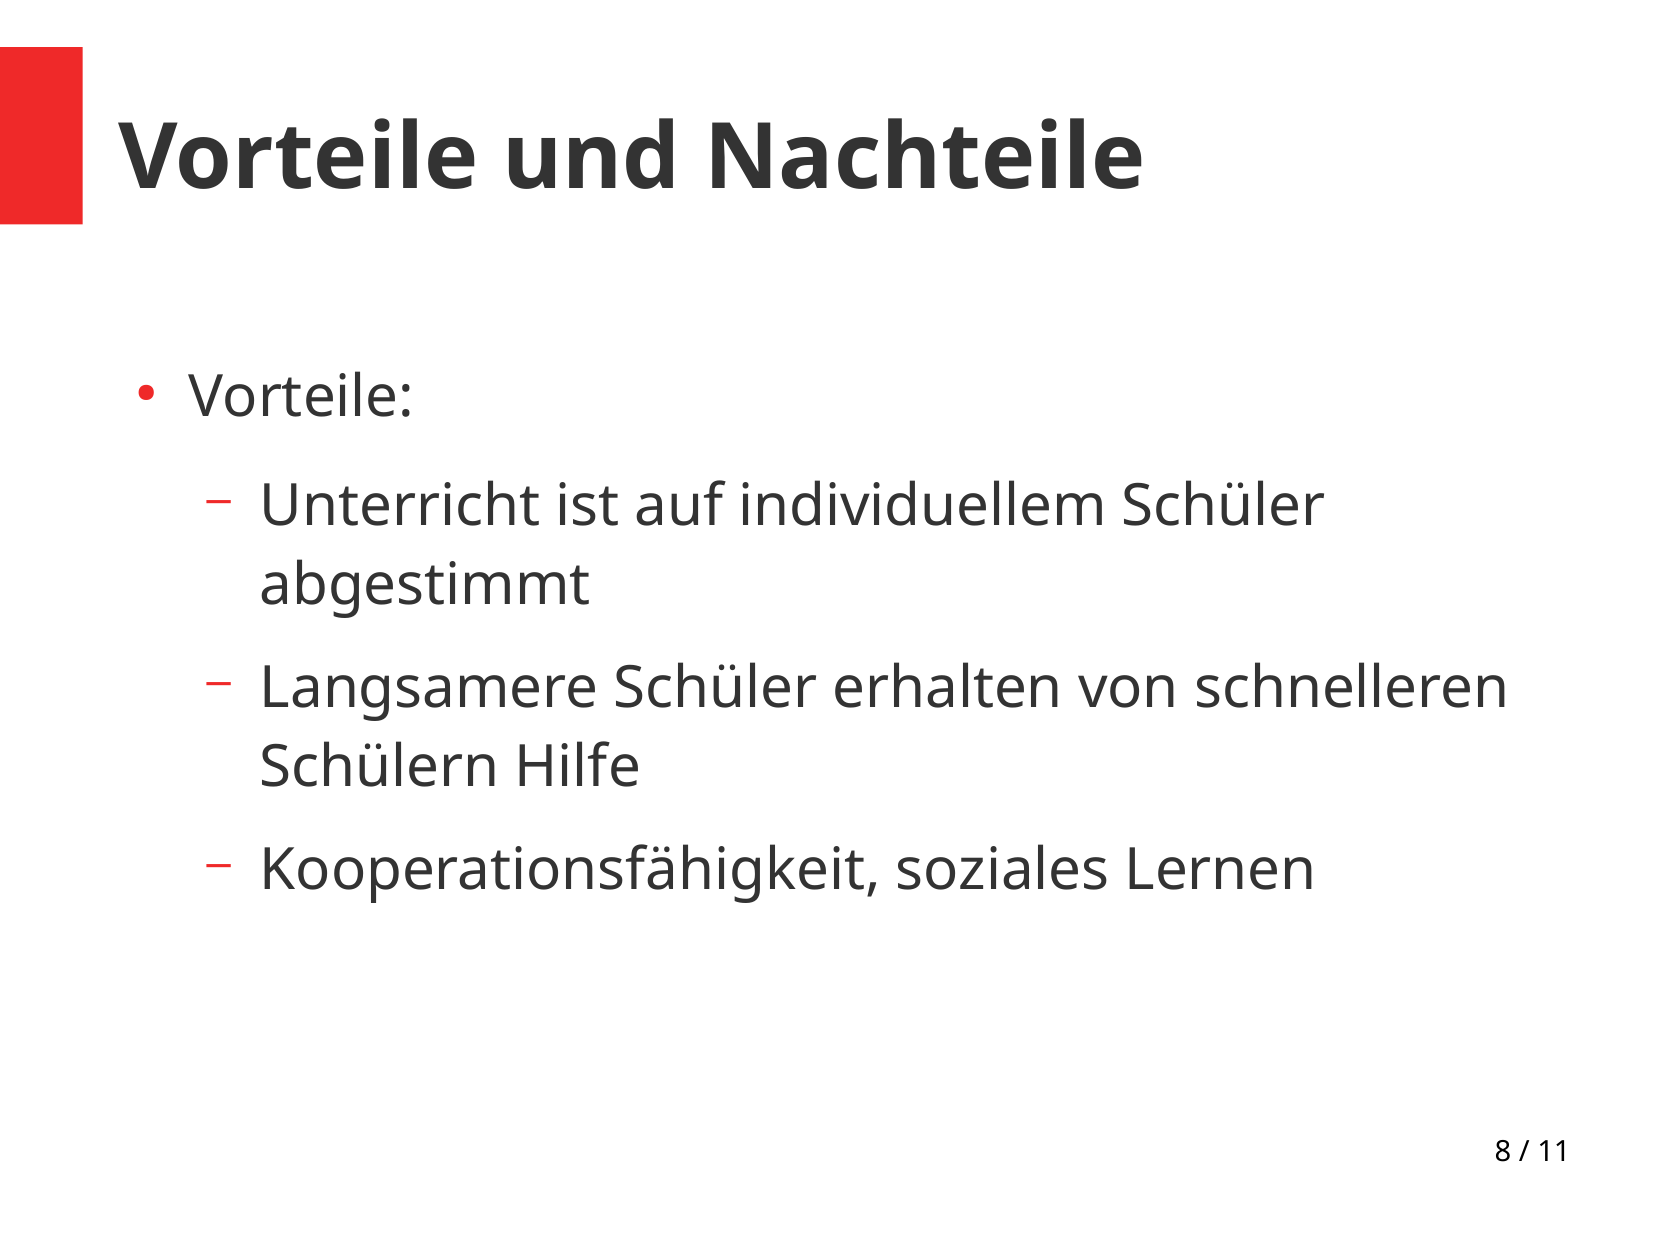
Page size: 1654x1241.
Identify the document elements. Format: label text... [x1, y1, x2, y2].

title Vorteile und Nachteile [118, 49, 1571, 257]
list Vorteile: Unterricht ist auf individuellem Schüler abgestimmt Langsamere Schüler erhalten von schnelleren Schülern Hilfe Kooperationsfähigkeit, soziales Lernen [118, 354, 1536, 1074]
